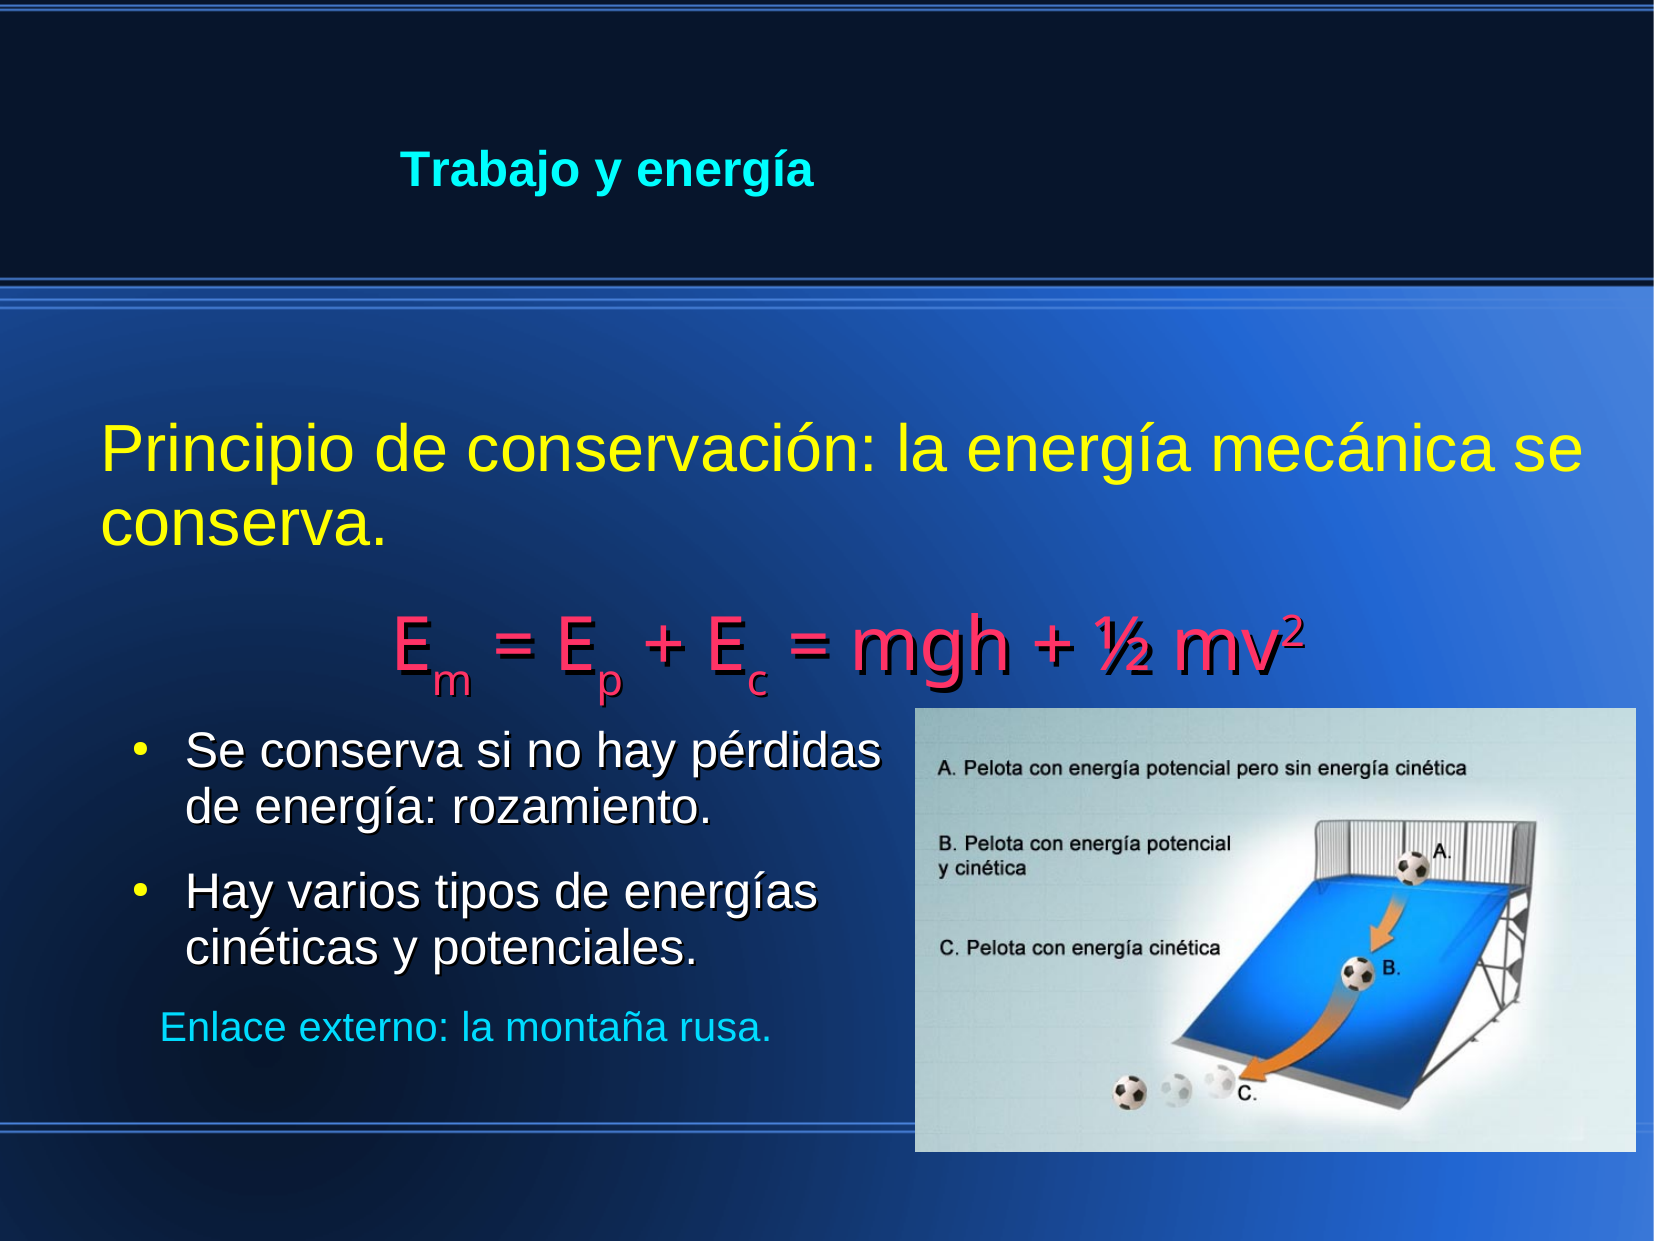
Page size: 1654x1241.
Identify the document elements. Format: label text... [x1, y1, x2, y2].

text_box Se conserva si no hay pérdidas de energía: rozamiento. Hay varios tipos de energías cinéticas y potenciales. [113, 722, 915, 1063]
list Enlace externo: la montaña rusa. [88, 1003, 915, 1117]
list Principio de conservación: la energía mecánica se conserva. [29, 306, 1595, 562]
text_box Em = Ep + Ec = mgh + ½ mv2 [147, 590, 1477, 722]
picture [0, 0, 1654, 1241]
title Trabajo y energía [32, 118, 1182, 220]
